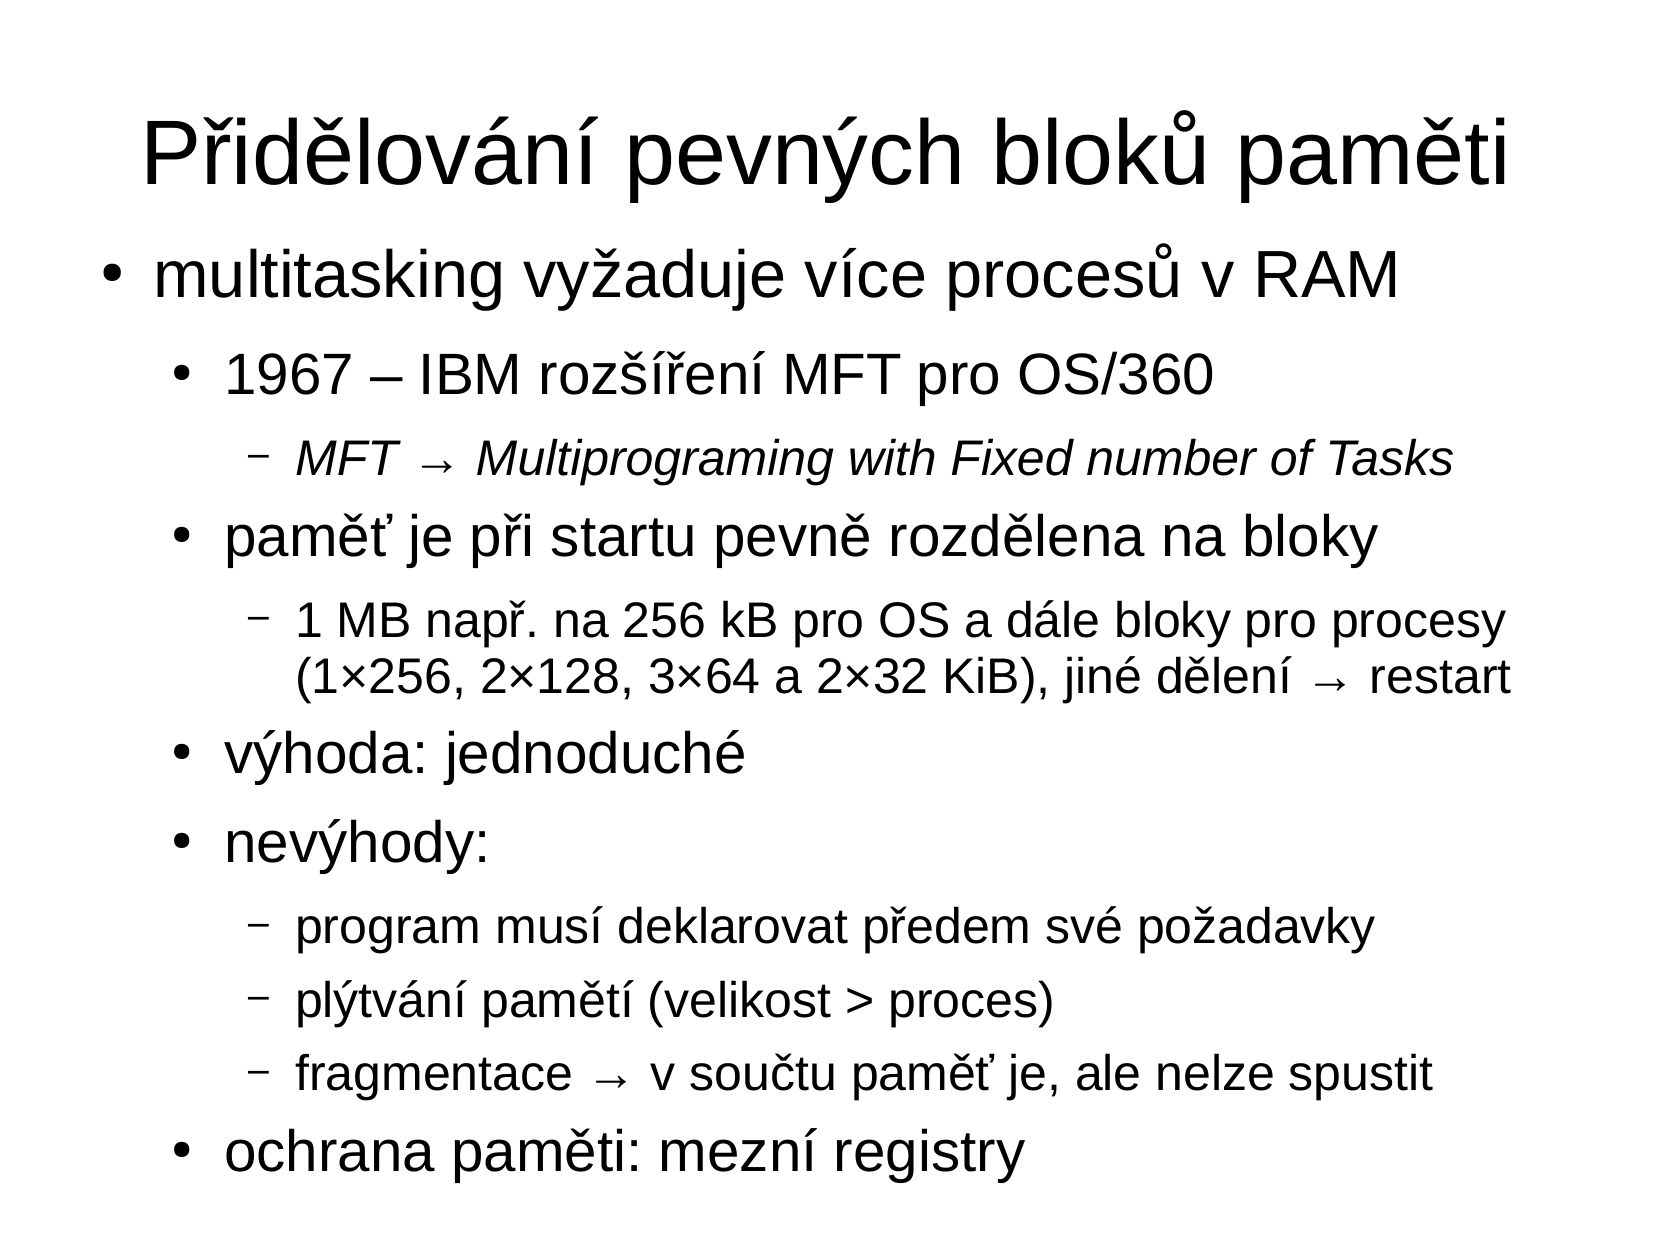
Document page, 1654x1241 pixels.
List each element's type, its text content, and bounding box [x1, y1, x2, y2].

list multitasking vyžaduje více procesů v RAM 1967 – IBM rozšíření MFT pro OS/360 MFT → Multiprograming with Fixed number of Tasks paměť je při startu pevně rozdělena na bloky 1 MB např. na 256 kB pro OS a dále bloky pro procesy (1×256, 2×128, 3×64 a 2×32 KiB), jiné dělení → restart výhoda: jednoduché nevýhody: program musí deklarovat předem své požadavky plýtvání pamětí (velikost > proces) fragmentace → v součtu paměť je, ale nelze spustit ochrana paměti: mezní registry [82, 237, 1571, 1185]
title Přidělování pevných bloků paměti [82, 56, 1571, 237]
